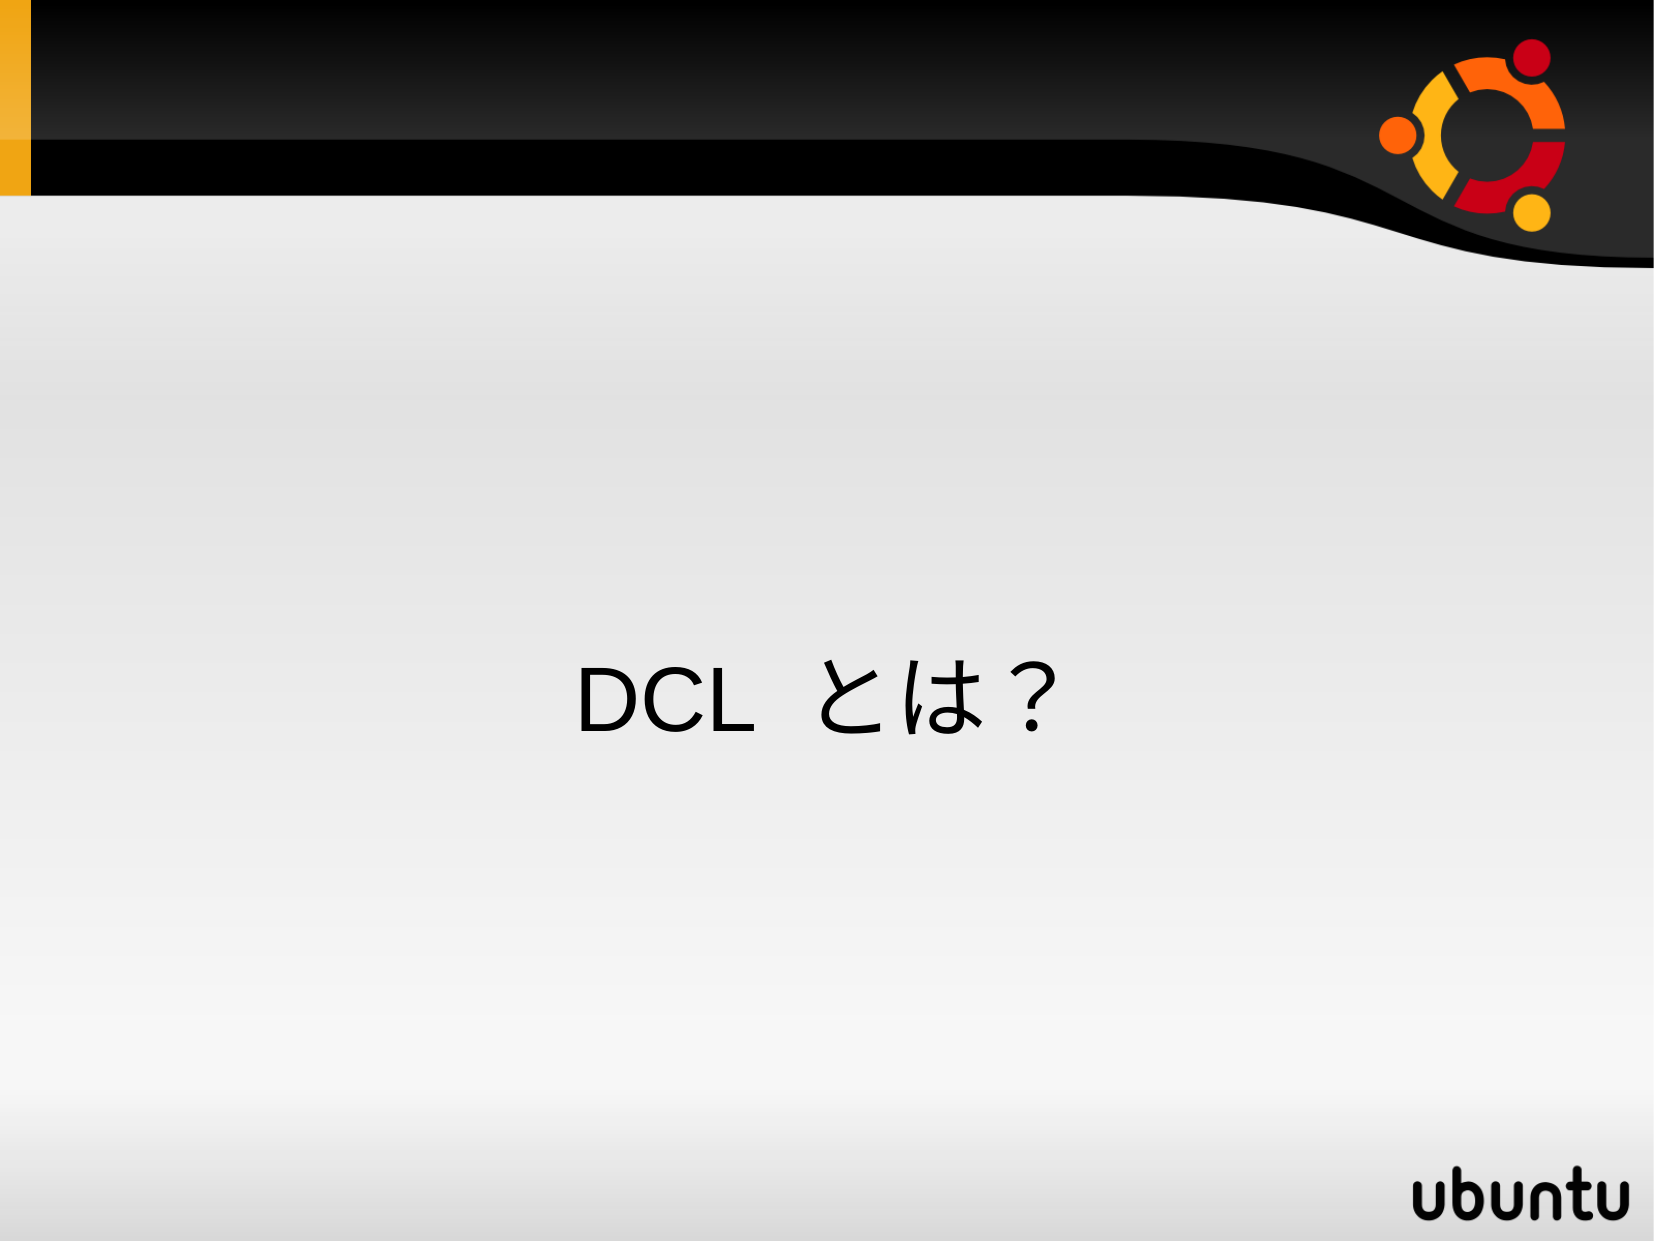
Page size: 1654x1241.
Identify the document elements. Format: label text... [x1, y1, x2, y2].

subtitle DCL とは？ [82, 297, 1571, 1102]
picture [0, 0, 1654, 1241]
